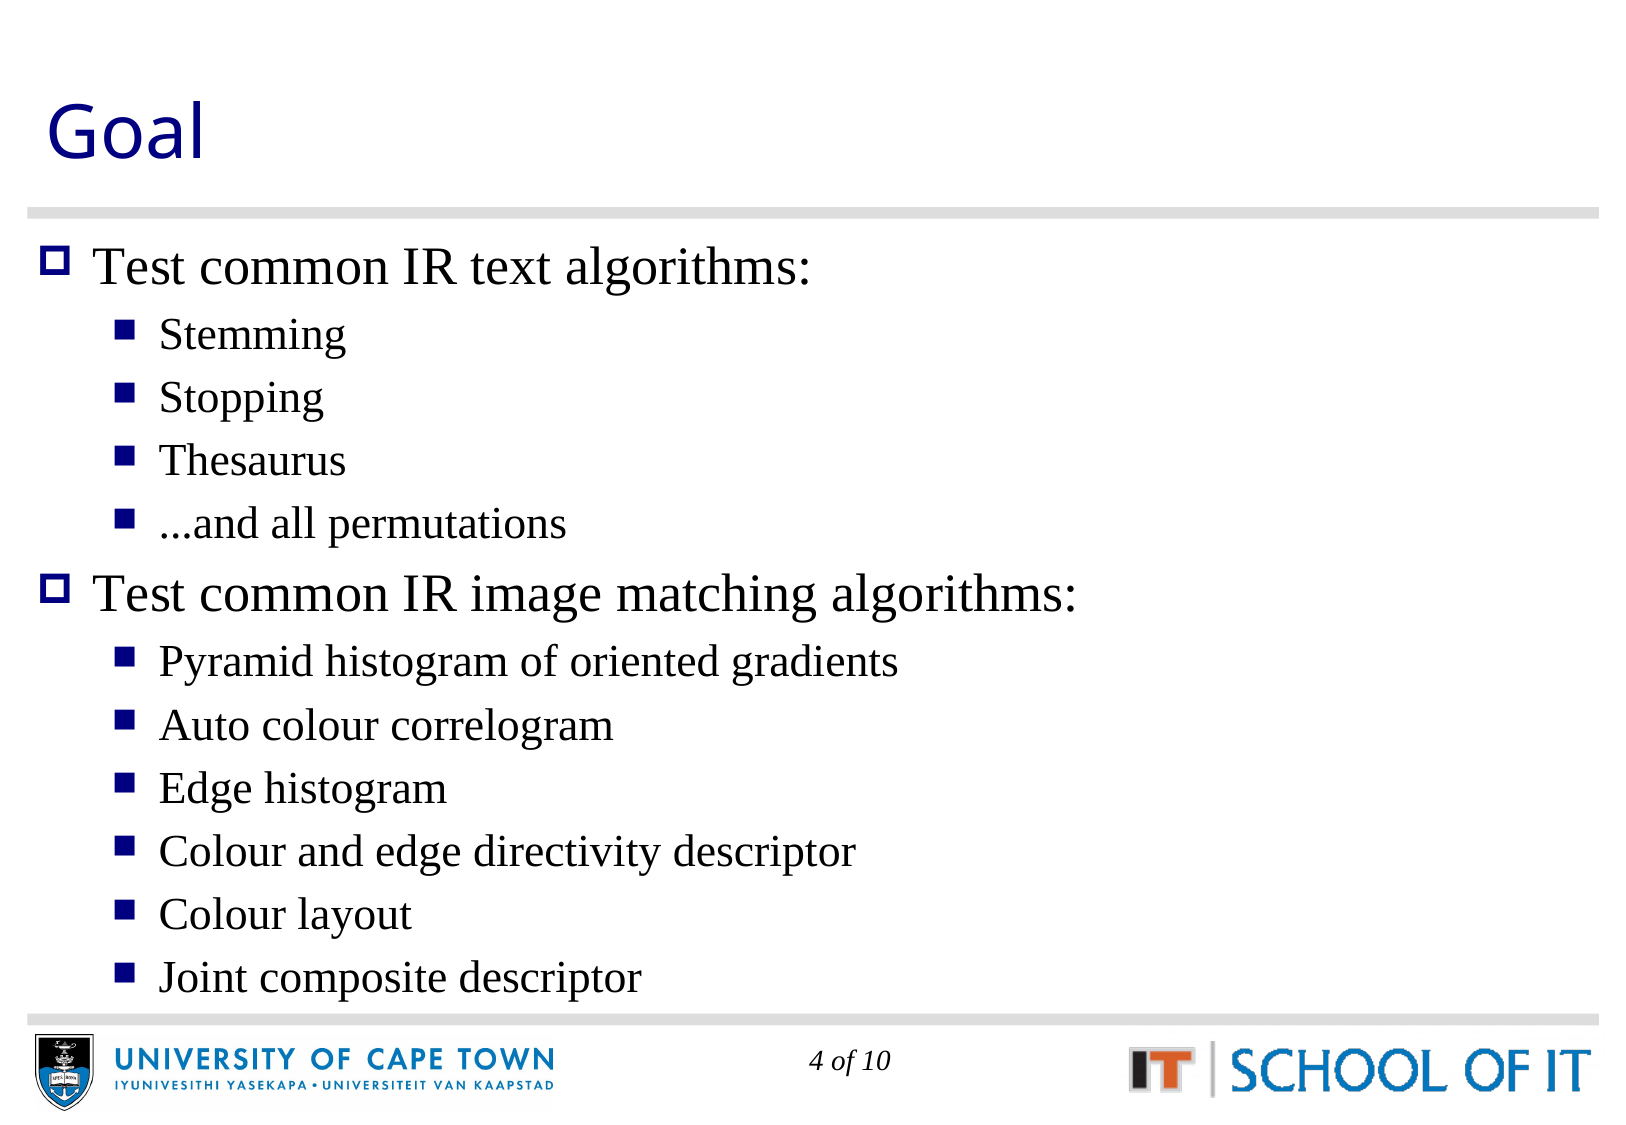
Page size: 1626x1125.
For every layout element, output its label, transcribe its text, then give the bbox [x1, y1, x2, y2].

picture [35, 1034, 553, 1111]
title Goal [45, 66, 1583, 194]
picture [1118, 1030, 1606, 1109]
list Test common IR text algorithms: Stemming Stopping Thesaurus ...and all permutations Test common IR image matching algorithms: Pyramid histogram of oriented gradients Auto colour correlogram Edge histogram Colour and edge directivity descriptor Colour layout Joint composite descriptor [36, 236, 1579, 1003]
